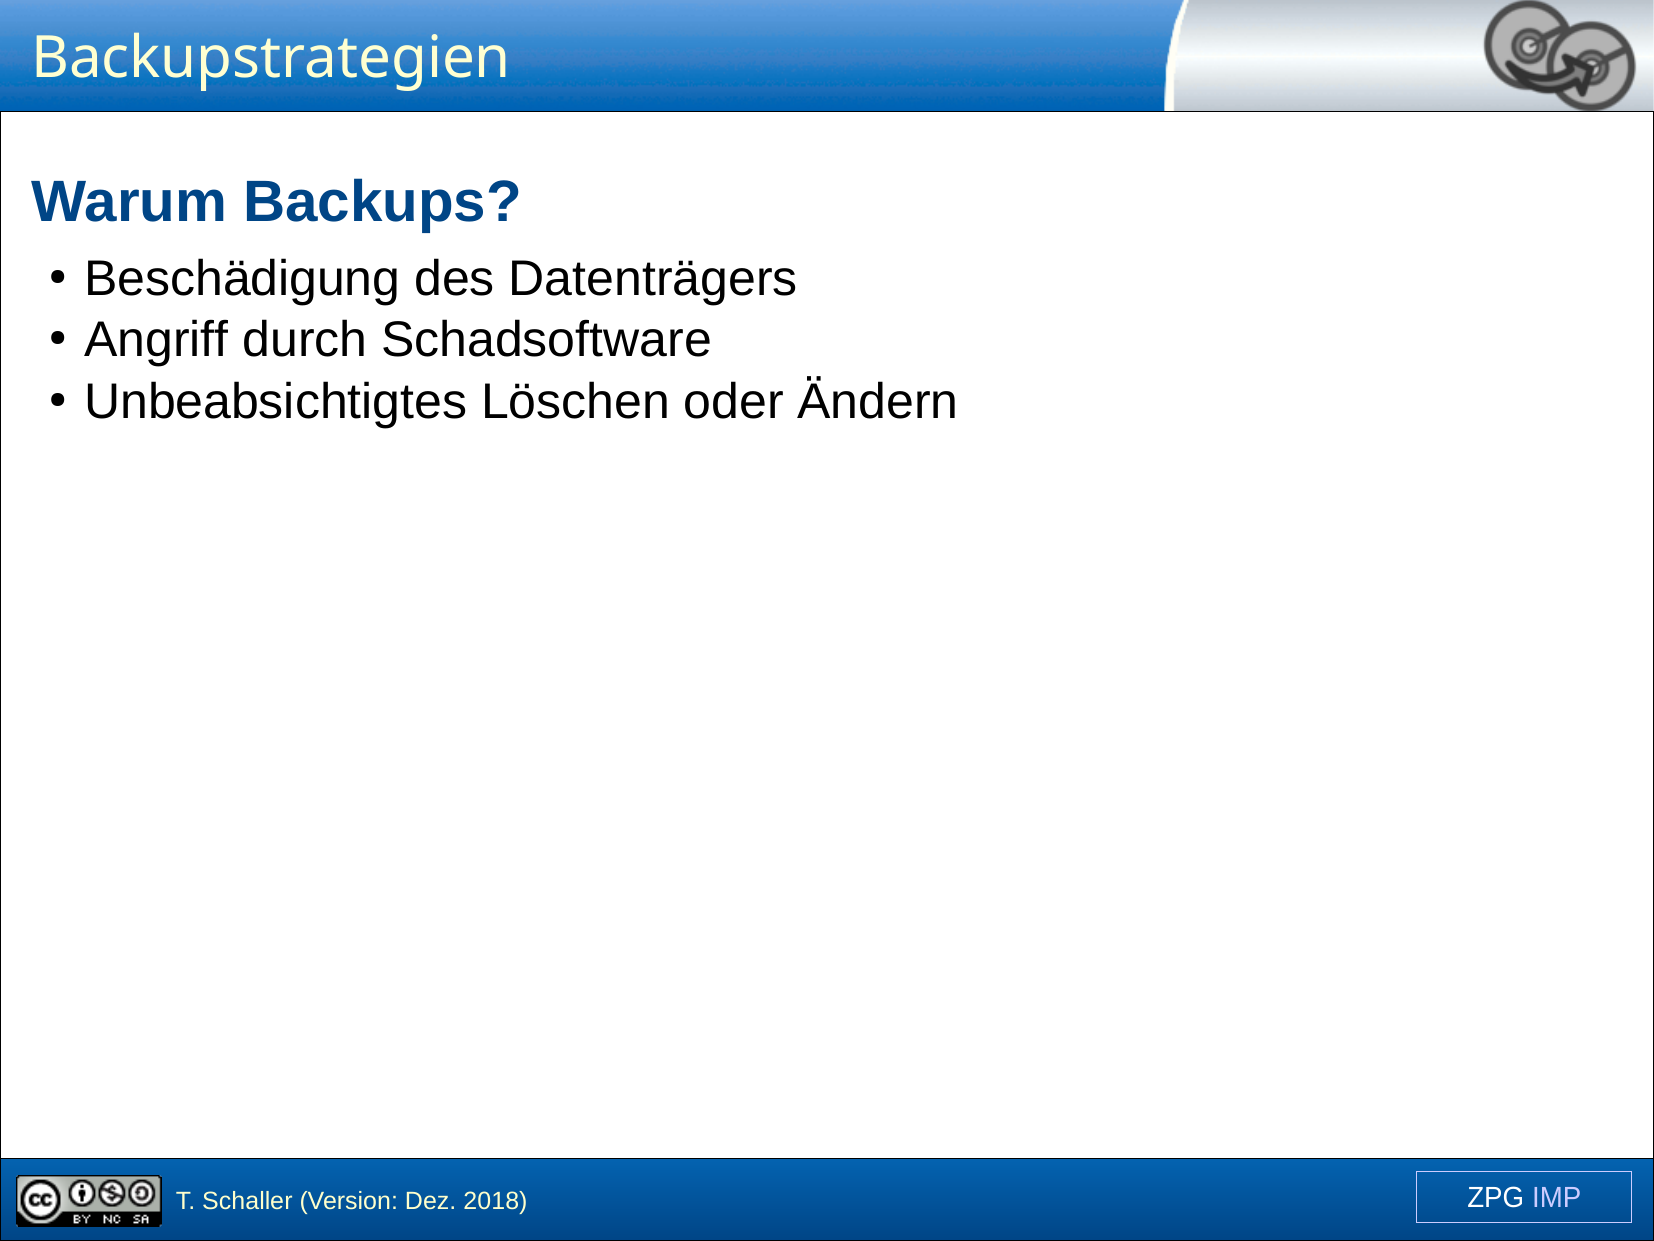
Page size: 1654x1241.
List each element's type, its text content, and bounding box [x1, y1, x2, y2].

title Backupstrategien [31, 16, 1151, 94]
text_box Warum Backups? [31, 168, 1321, 236]
text_box Beschädigung des Datenträgers Angriff durch Schadsoftware Unbeabsichtigtes Löschen oder Ändern [48, 250, 989, 430]
picture [16, 1175, 162, 1227]
picture [0, 0, 1654, 111]
